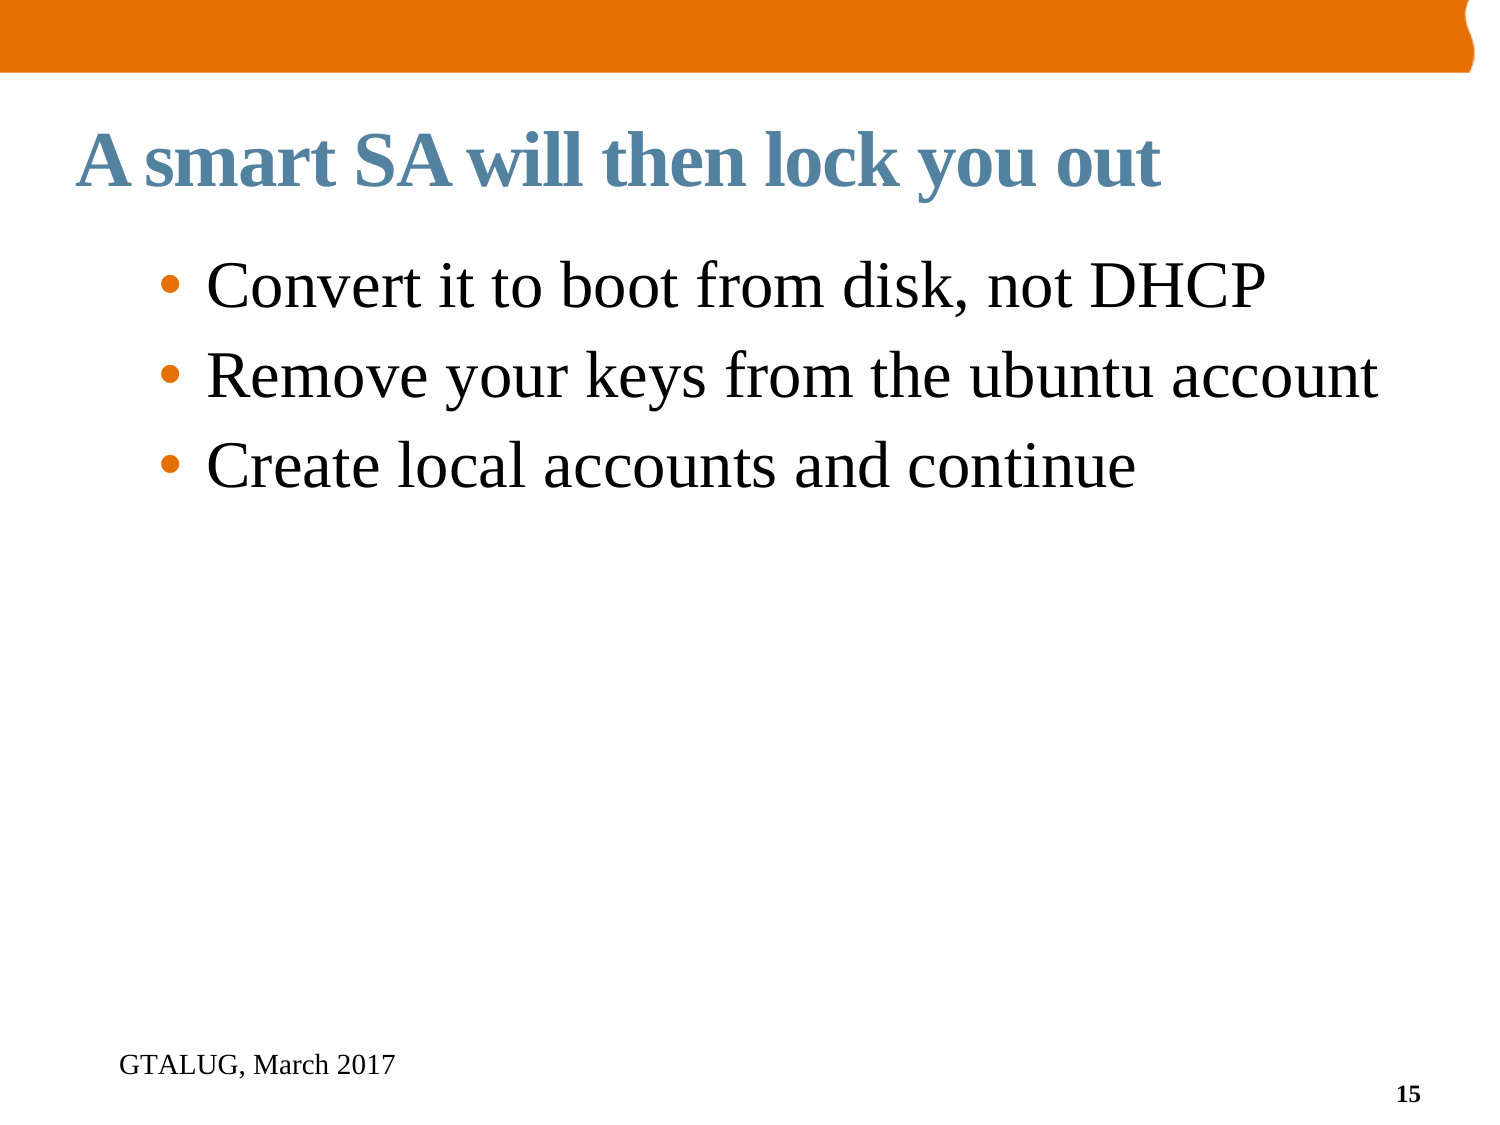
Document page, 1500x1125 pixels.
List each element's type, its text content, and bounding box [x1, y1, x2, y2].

title A smart SA will then lock you out [75, 122, 1438, 228]
picture [0, 0, 1500, 75]
list Convert it to boot from disk, not DHCP Remove your keys from the ubuntu account Create local accounts and continue [64, 257, 1402, 1017]
